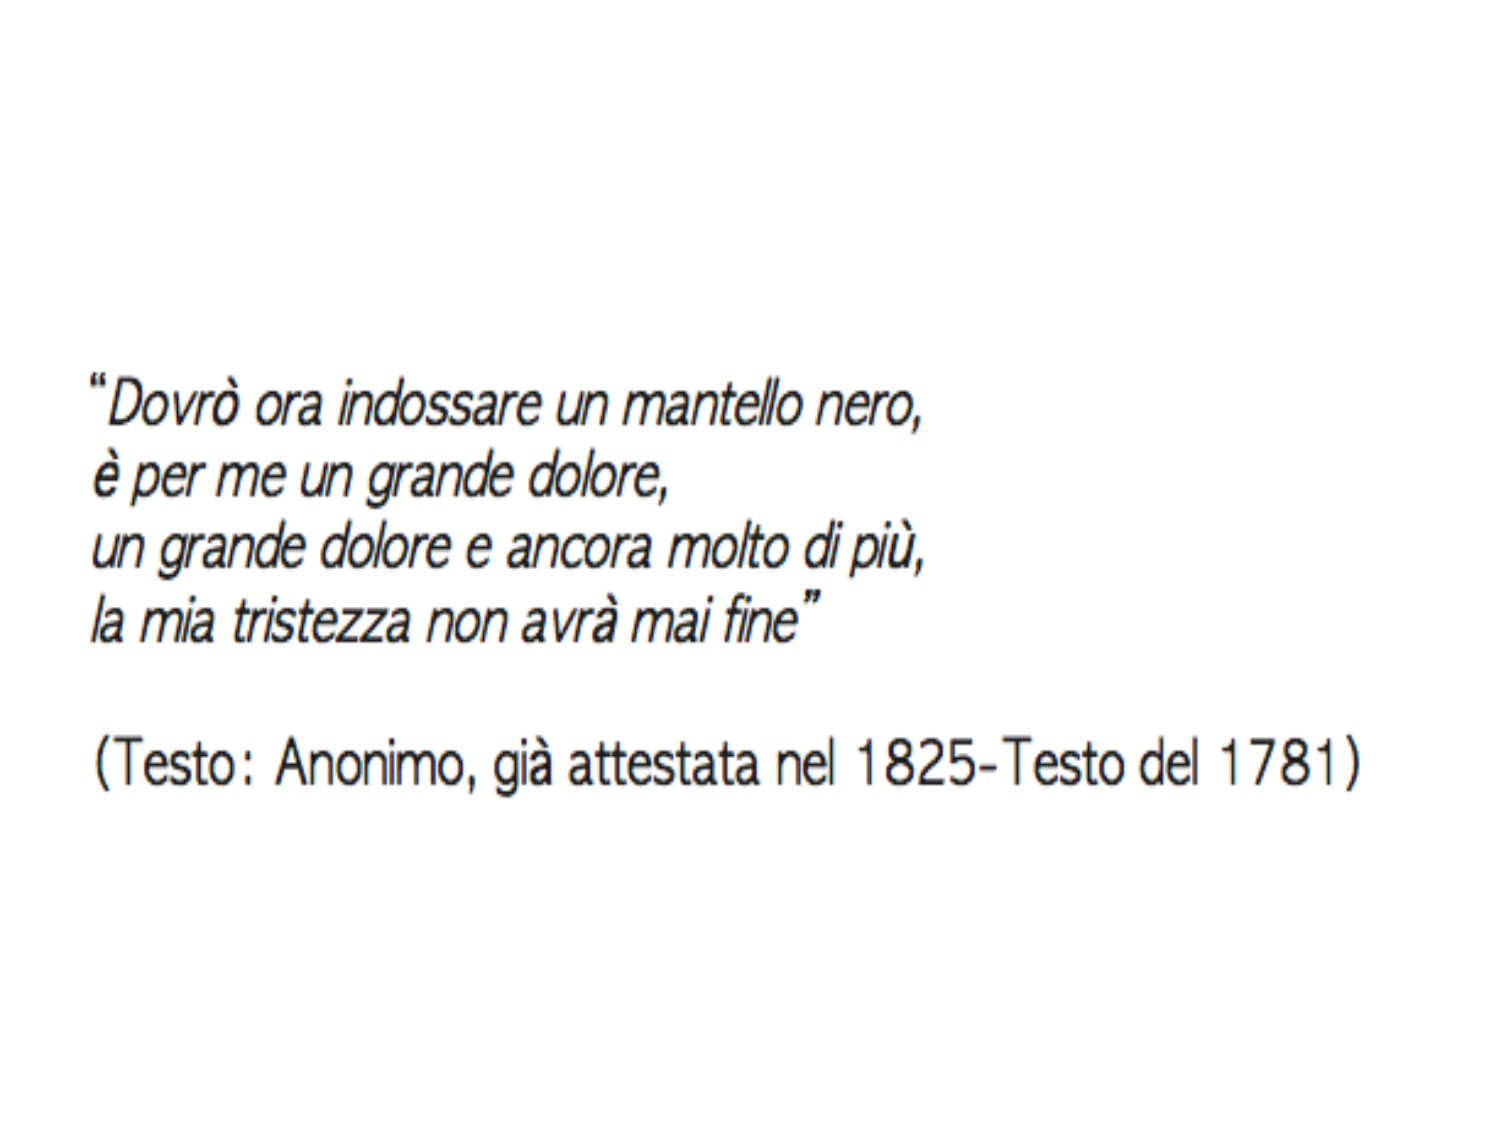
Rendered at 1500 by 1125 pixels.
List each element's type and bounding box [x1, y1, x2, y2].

picture [35, 330, 1465, 910]
